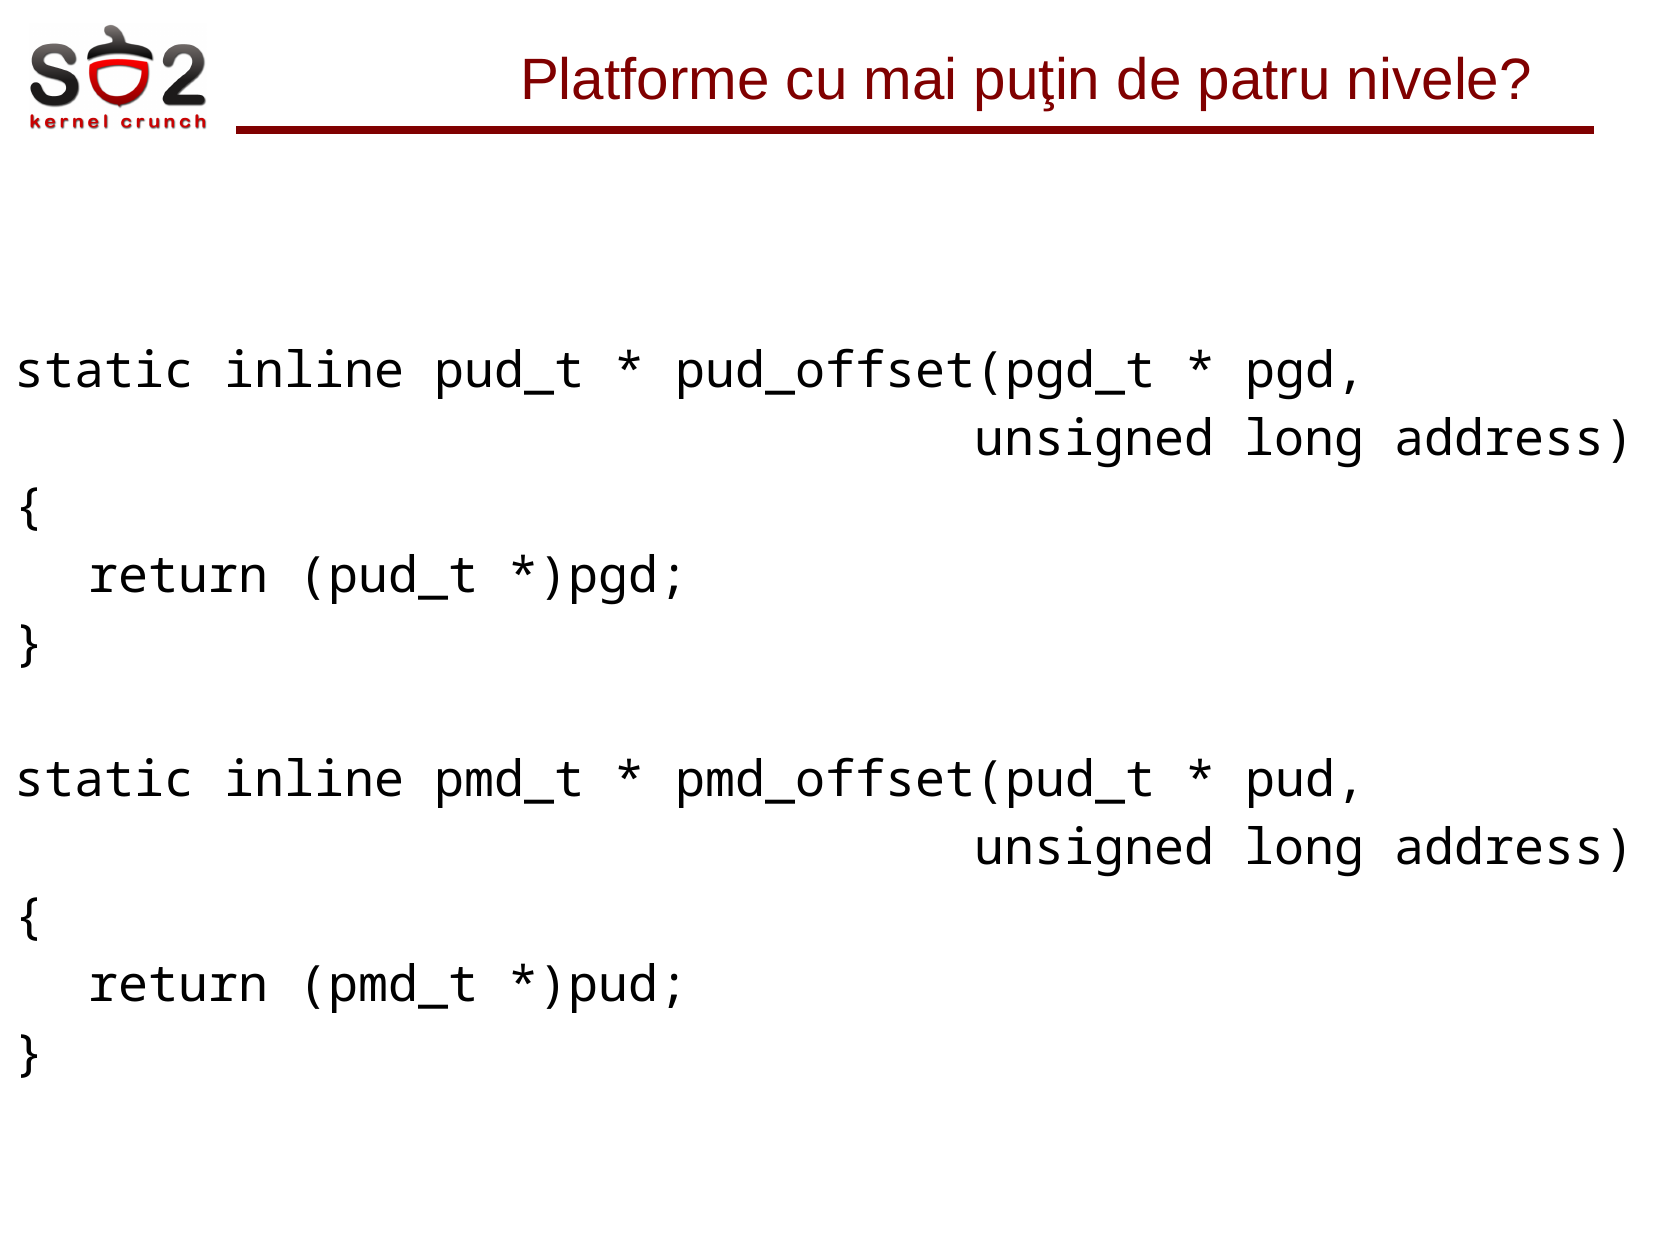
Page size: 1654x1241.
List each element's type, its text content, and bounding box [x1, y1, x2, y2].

title Platforme cu mai puţin de patru nivele? [121, 11, 1534, 148]
text_box [392, 377, 1367, 941]
text_box static inline pud_t * pud_offset(pgd_t * pgd, unsigned long address) { return (pud_t *)pgd; } static inline pmd_t * pmd_offset(pud_t * pud, unsigned long address) { return (pmd_t *)pud; } [0, 326, 1654, 1241]
picture [29, 23, 121, 130]
